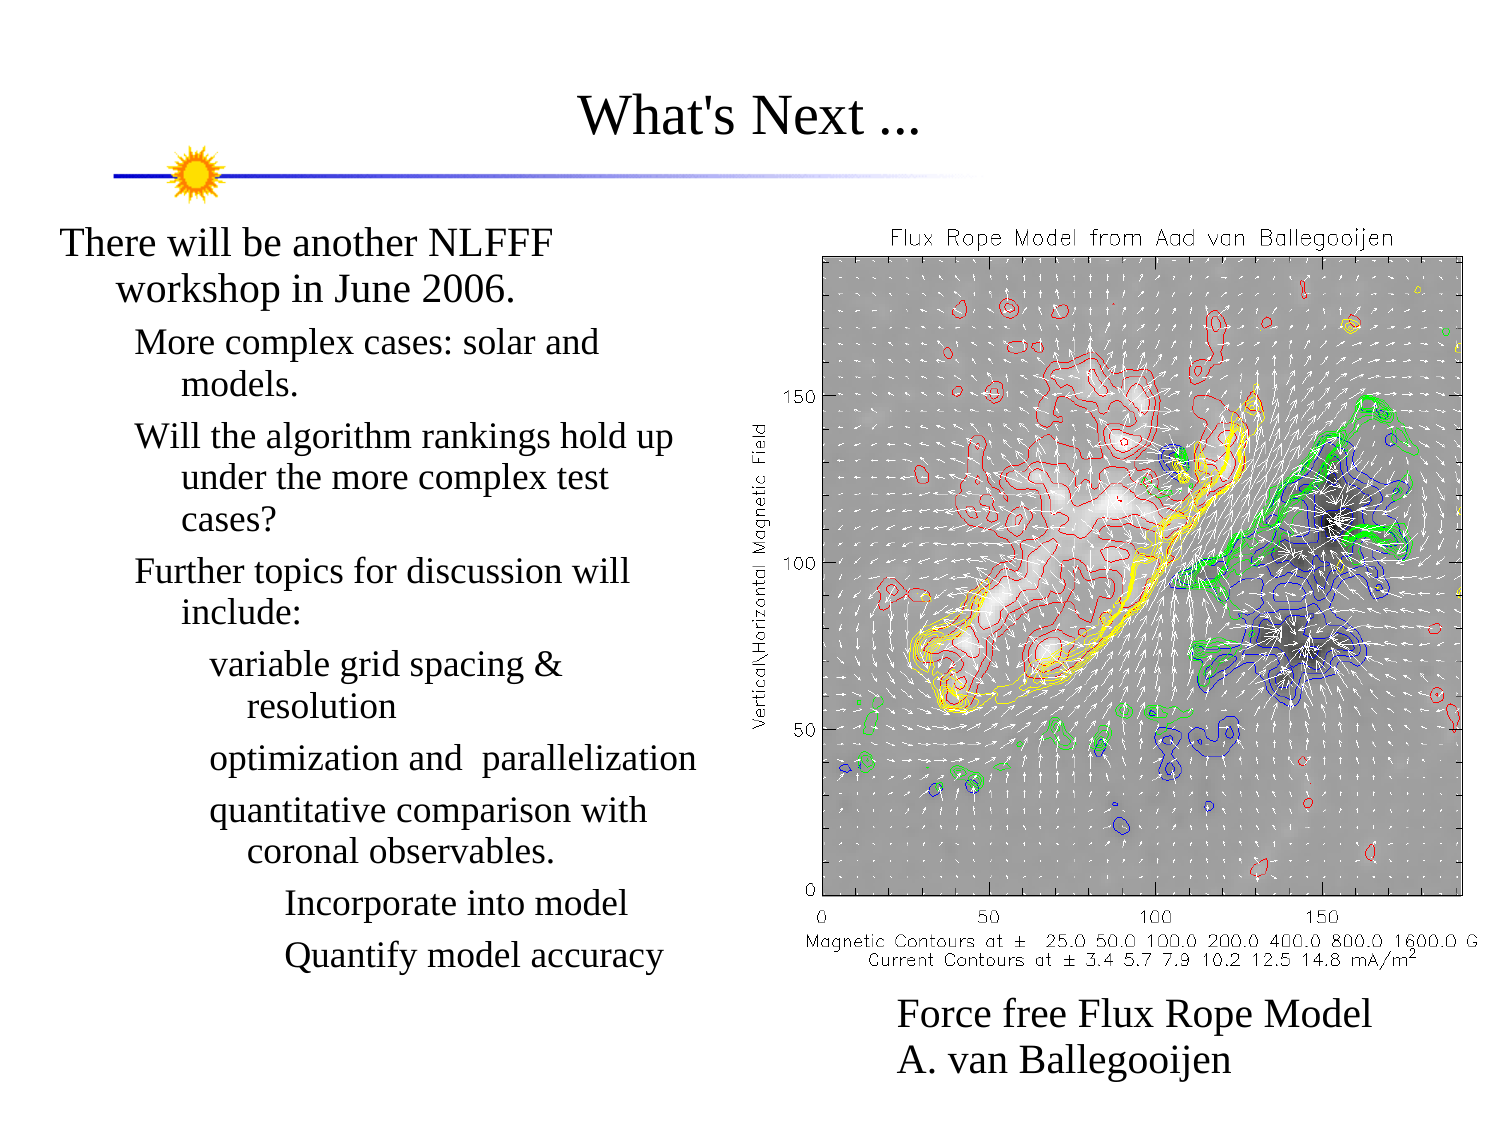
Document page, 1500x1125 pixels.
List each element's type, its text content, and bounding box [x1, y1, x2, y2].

title What's Next ... [112, 58, 1388, 172]
list There will be another NLFFF workshop in June 2006. More complex cases: solar and models. Will the algorithm rankings hold up under the more complex test cases? Further topics for discussion will include: variable grid spacing & resolution optimization and parallelization quantitative comparison with coronal observables. Incorporate into model Quantify model accuracy [59, 218, 713, 1051]
text_box Force free Flux Rope Model A. van Ballegooijen [881, 982, 1388, 1091]
picture [112, 172, 991, 209]
picture [729, 210, 1480, 970]
